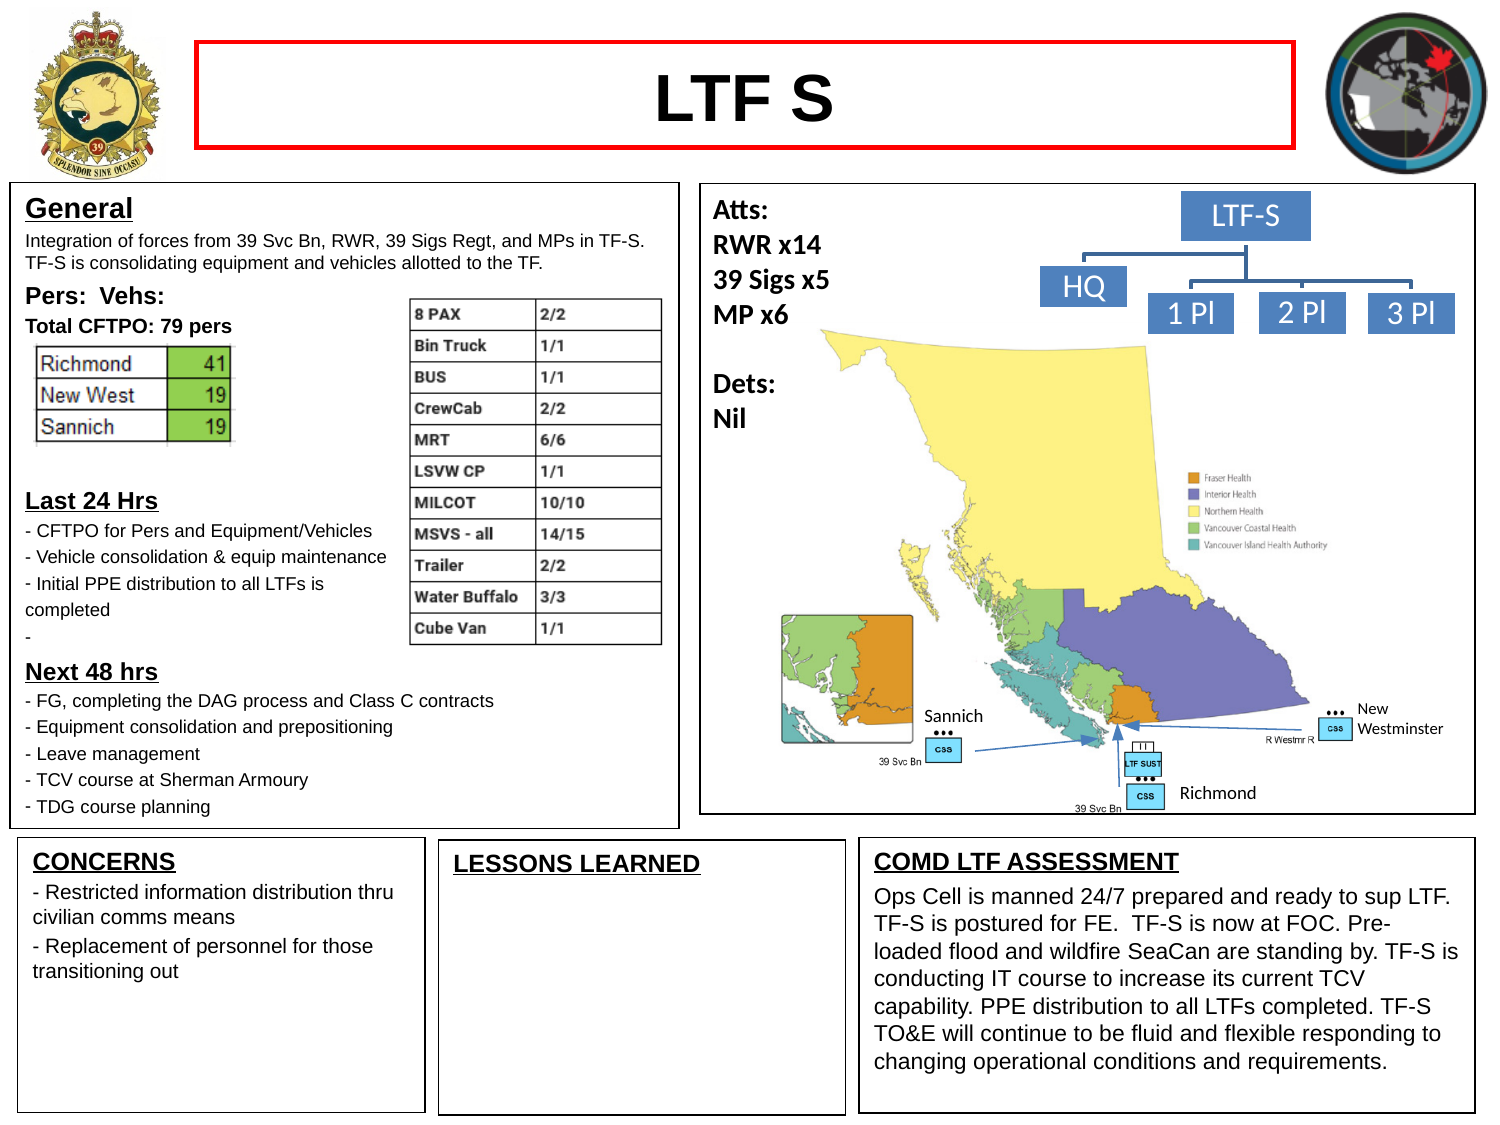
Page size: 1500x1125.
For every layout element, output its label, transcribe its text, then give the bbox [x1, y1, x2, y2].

text_box 1 Pl [1145, 290, 1237, 337]
title LTF S [196, 42, 1294, 148]
list General Integration of forces from 39 Svc Bn, RWR, 39 Sigs Regt, and MPs in TF-S. TF-S is consolidating equipment and vehicles allotted to the TF. Pers: Vehs: Total CFTPO: 79 pers Last 24 Hrs - CFTPO for Pers and Equipment/Vehicles Vehicle consolidation & equip maintenance Initial PPE distribution to all LTFs is completed Next 48 hrs FG, completing the DAG process and Class C contracts Equipment consolidation and prepositioning - Leave management TCV course at Sherman Armoury TDG course planning [10, 182, 680, 829]
text_box 2 Pl [1256, 290, 1348, 336]
picture [874, 730, 1012, 767]
list COMD LTF ASSESSMENT Ops Cell is manned 24/7 prepared and ready to sup LTF. TF-S is postured for FE. TF-S is now at FOC. Pre-loaded flood and wildfire SeaCan are standing by. TF-S is conducting IT course to increase its current TCV capability. PPE distribution to all LTFs completed. TF-S TO&E will continue to be fluid and flexible responding to changing operational conditions and requirements. [858, 837, 1475, 1114]
picture [33, 343, 236, 447]
picture [1261, 710, 1409, 745]
text_box Sannich [909, 696, 1014, 735]
list CONCERNS Restricted information distribution thru civilian comms means Replacement of personnel for those transitioning out [17, 837, 426, 1113]
text_box LTF-S [1178, 189, 1314, 243]
text_box 3 Pl [1365, 290, 1457, 337]
picture [1070, 741, 1220, 815]
text_box New Westminster [1342, 690, 1461, 746]
text_box [699, 183, 1475, 814]
text_box Richmond [1165, 773, 1274, 811]
text_box LESSONS LEARNED [438, 839, 846, 1115]
text_box Atts: RWR x14 39 Sigs x5 MP x6 Dets: Nil [698, 183, 1142, 470]
picture [407, 296, 666, 649]
